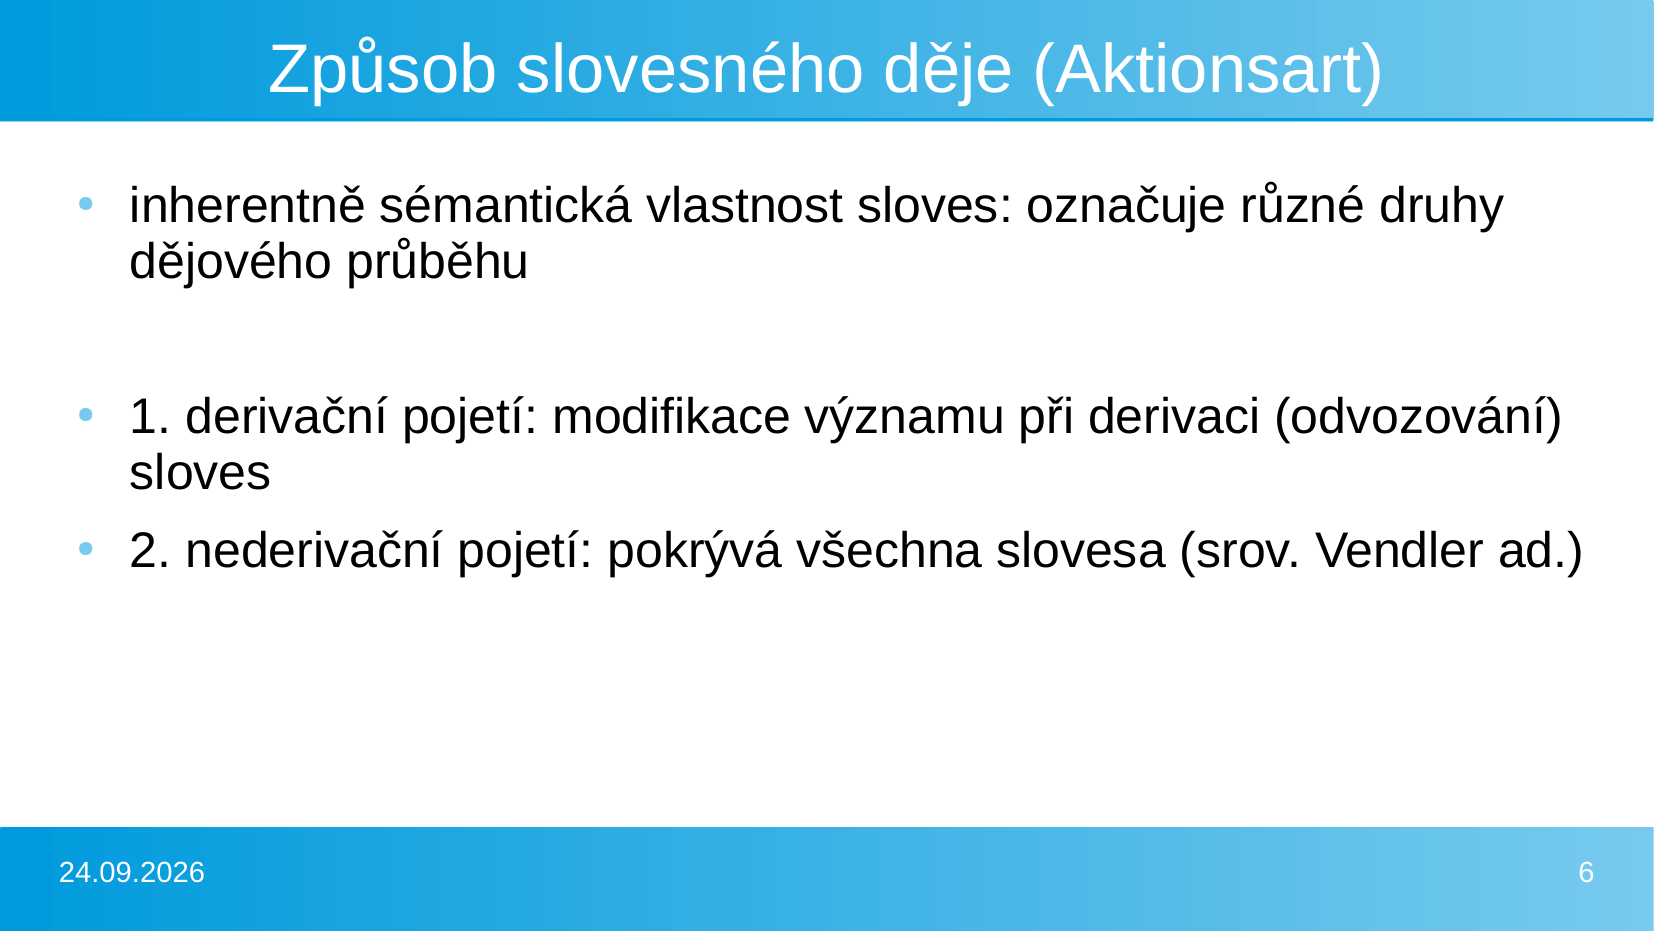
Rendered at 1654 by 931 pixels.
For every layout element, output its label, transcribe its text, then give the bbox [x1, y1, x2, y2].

list inherentně sémantická vlastnost sloves: označuje různé druhy dějového průběhu 1. derivační pojetí: modifikace významu při derivaci (odvozování) sloves 2. nederivační pojetí: pokrývá všechna slovesa (srov. Vendler ad.) [59, 177, 1595, 768]
title Způsob slovesného děje (Aktionsart) [59, 29, 1595, 108]
